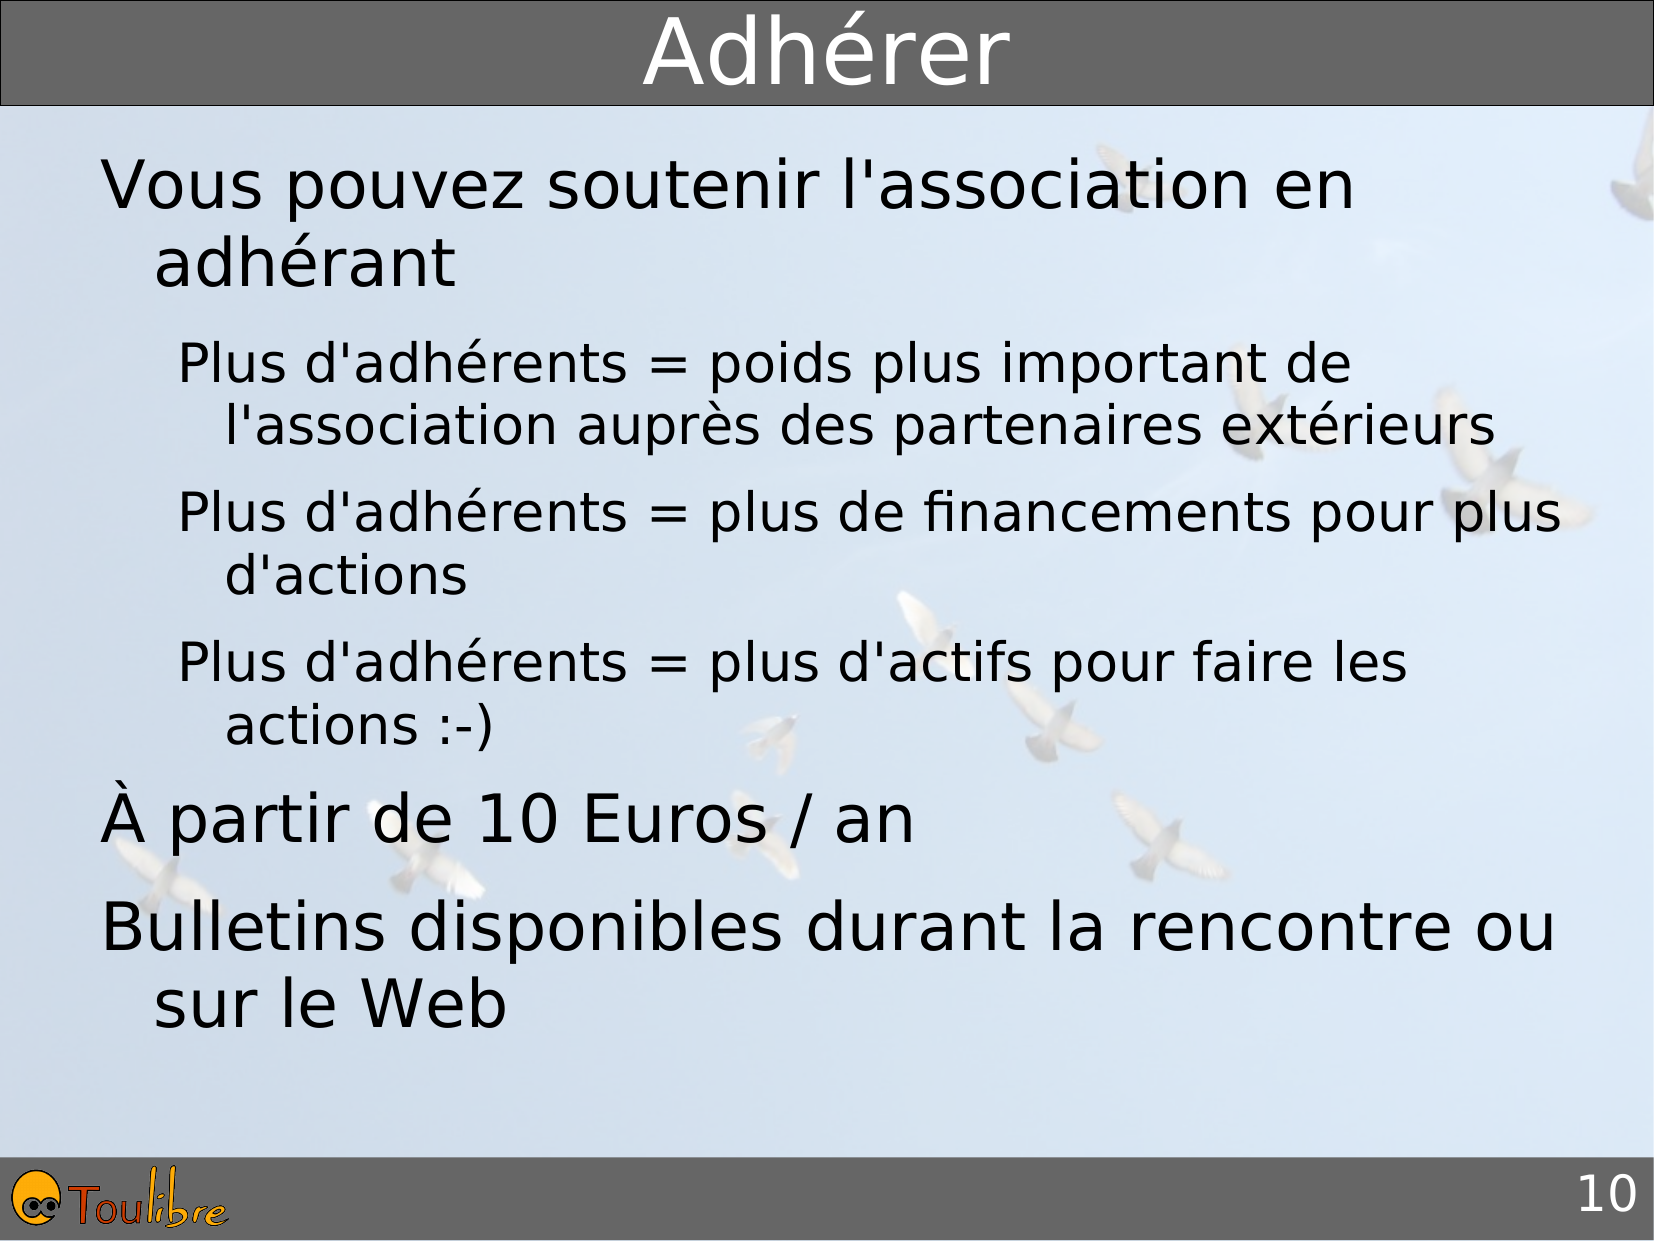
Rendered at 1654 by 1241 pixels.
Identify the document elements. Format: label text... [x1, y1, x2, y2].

picture [11, 1165, 229, 1228]
title Adhérer [0, 0, 1654, 107]
list Vous pouvez soutenir l'association en adhérant Plus d'adhérents = poids plus important de l'association auprès des partenaires extérieurs Plus d'adhérents = plus de financements pour plus d'actions Plus d'adhérents = plus d'actifs pour faire les actions :-) À partir de 10 Euros / an Bulletins disponibles durant la rencontre ou sur le Web [82, 146, 1571, 1094]
